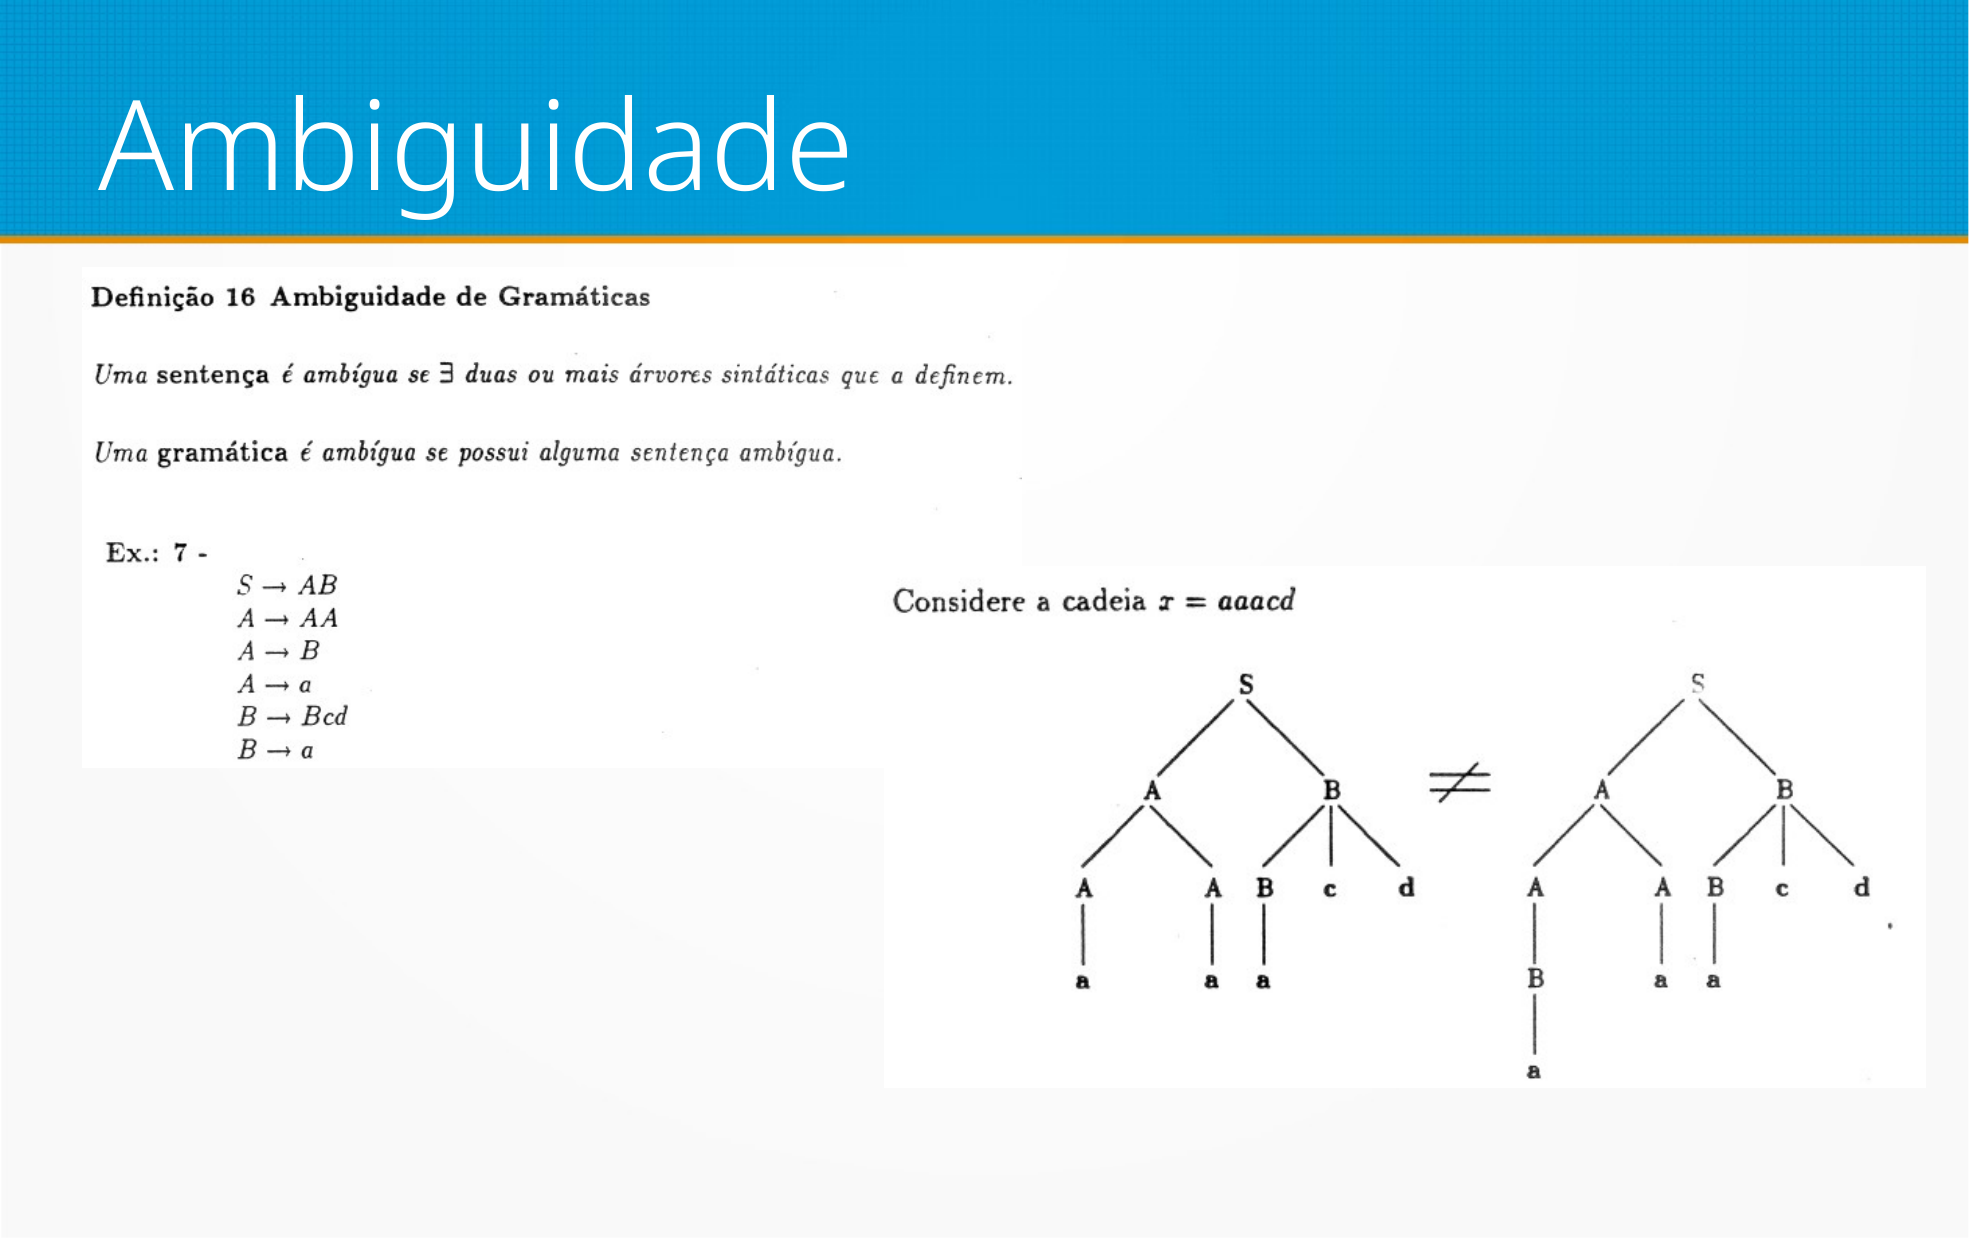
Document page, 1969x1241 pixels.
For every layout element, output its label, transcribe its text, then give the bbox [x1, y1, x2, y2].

picture [0, 233, 1969, 1241]
title Ambiguidade [98, 19, 1870, 227]
